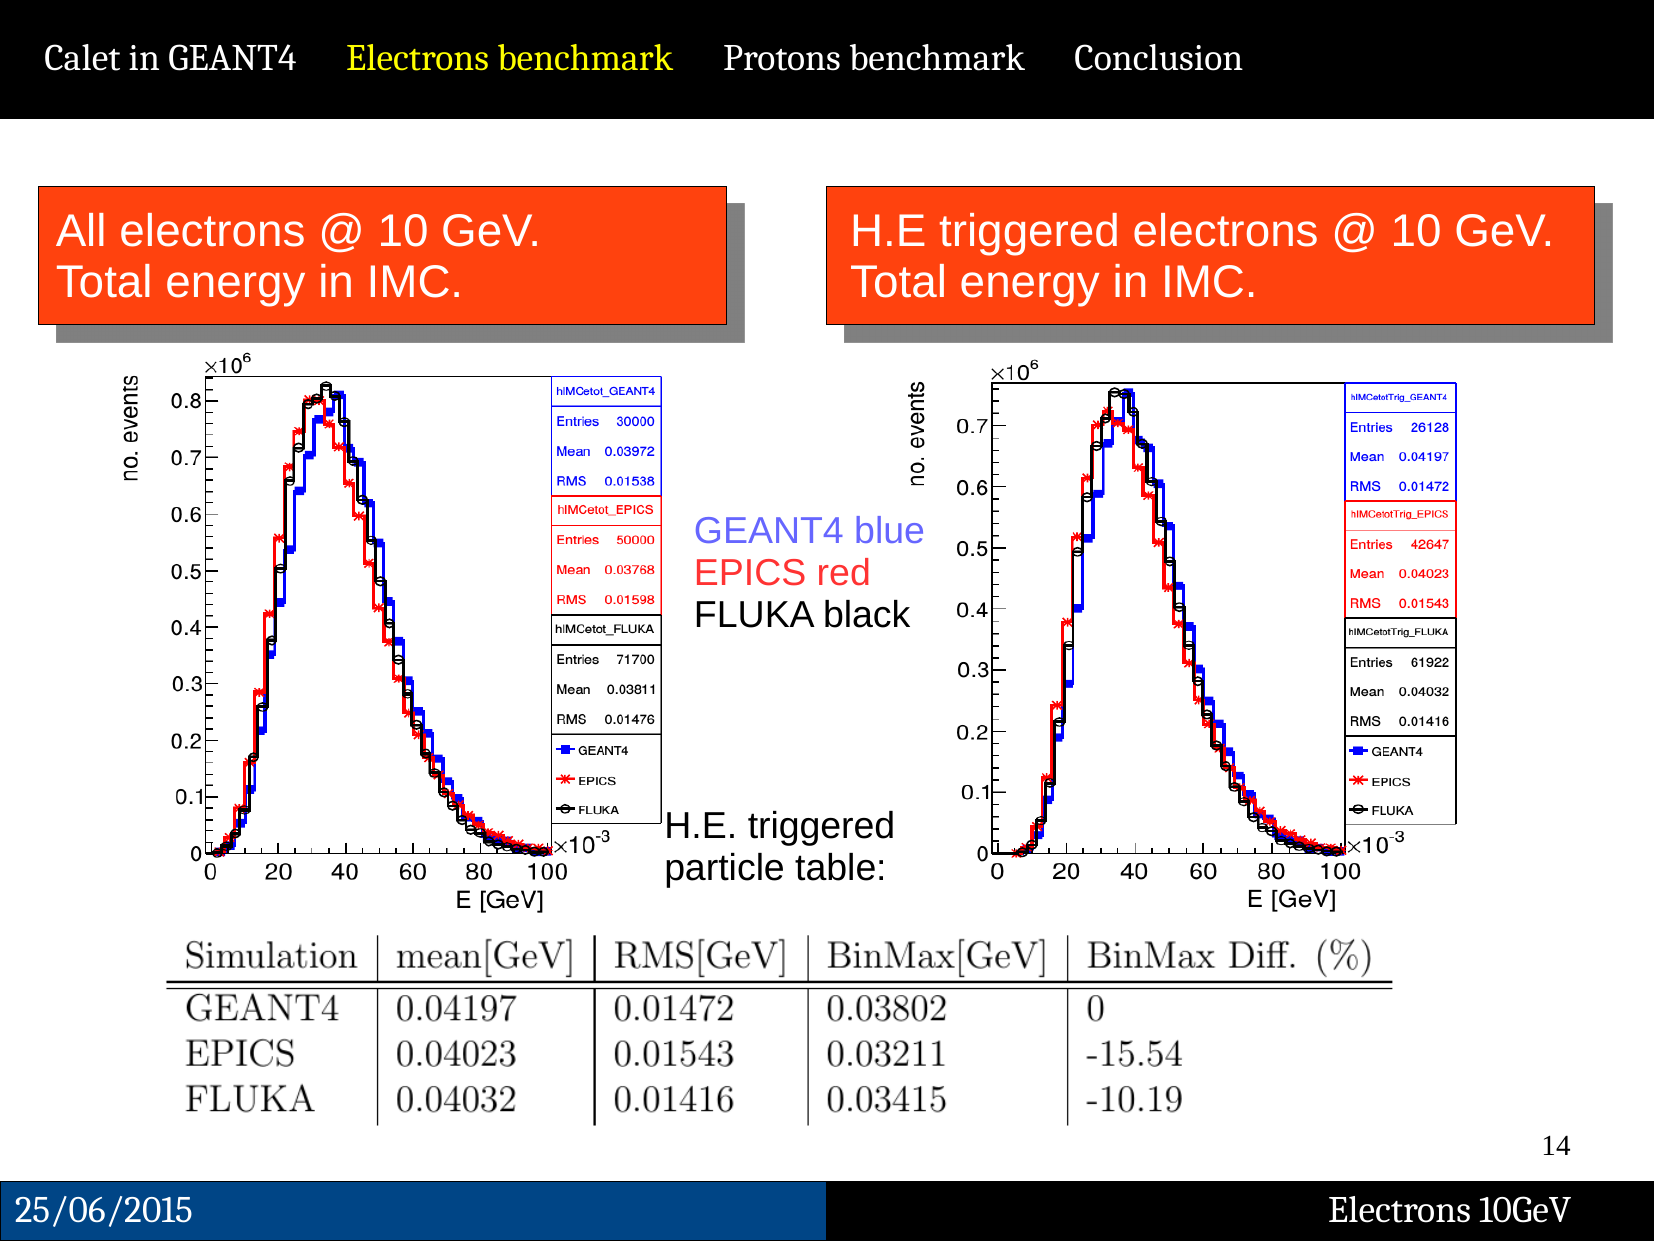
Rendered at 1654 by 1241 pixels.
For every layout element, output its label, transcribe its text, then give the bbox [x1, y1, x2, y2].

text_box 25/06/2015 [0, 1181, 246, 1240]
text_box [0, 0, 1654, 119]
text_box H.E triggered electrons @ 10 GeV. Total energy in IMC. [835, 197, 1595, 325]
text_box [0, 1181, 1313, 1241]
text_box [38, 186, 727, 325]
picture [157, 927, 1408, 1134]
text_box All electrons @ 10 GeV. Total energy in IMC. [41, 197, 688, 384]
text_box GEANT4 blue EPICS red FLUKA black [679, 501, 945, 643]
text_box [826, 186, 1595, 325]
text_box Calet in GEANT4 Electrons benchmark Protons benchmark Conclusion [29, 29, 1625, 89]
text_box H.E. triggered particle table: [649, 797, 916, 897]
text_box Electrons 10GeV [1313, 1181, 1654, 1241]
picture [118, 347, 680, 916]
picture [887, 354, 1477, 916]
